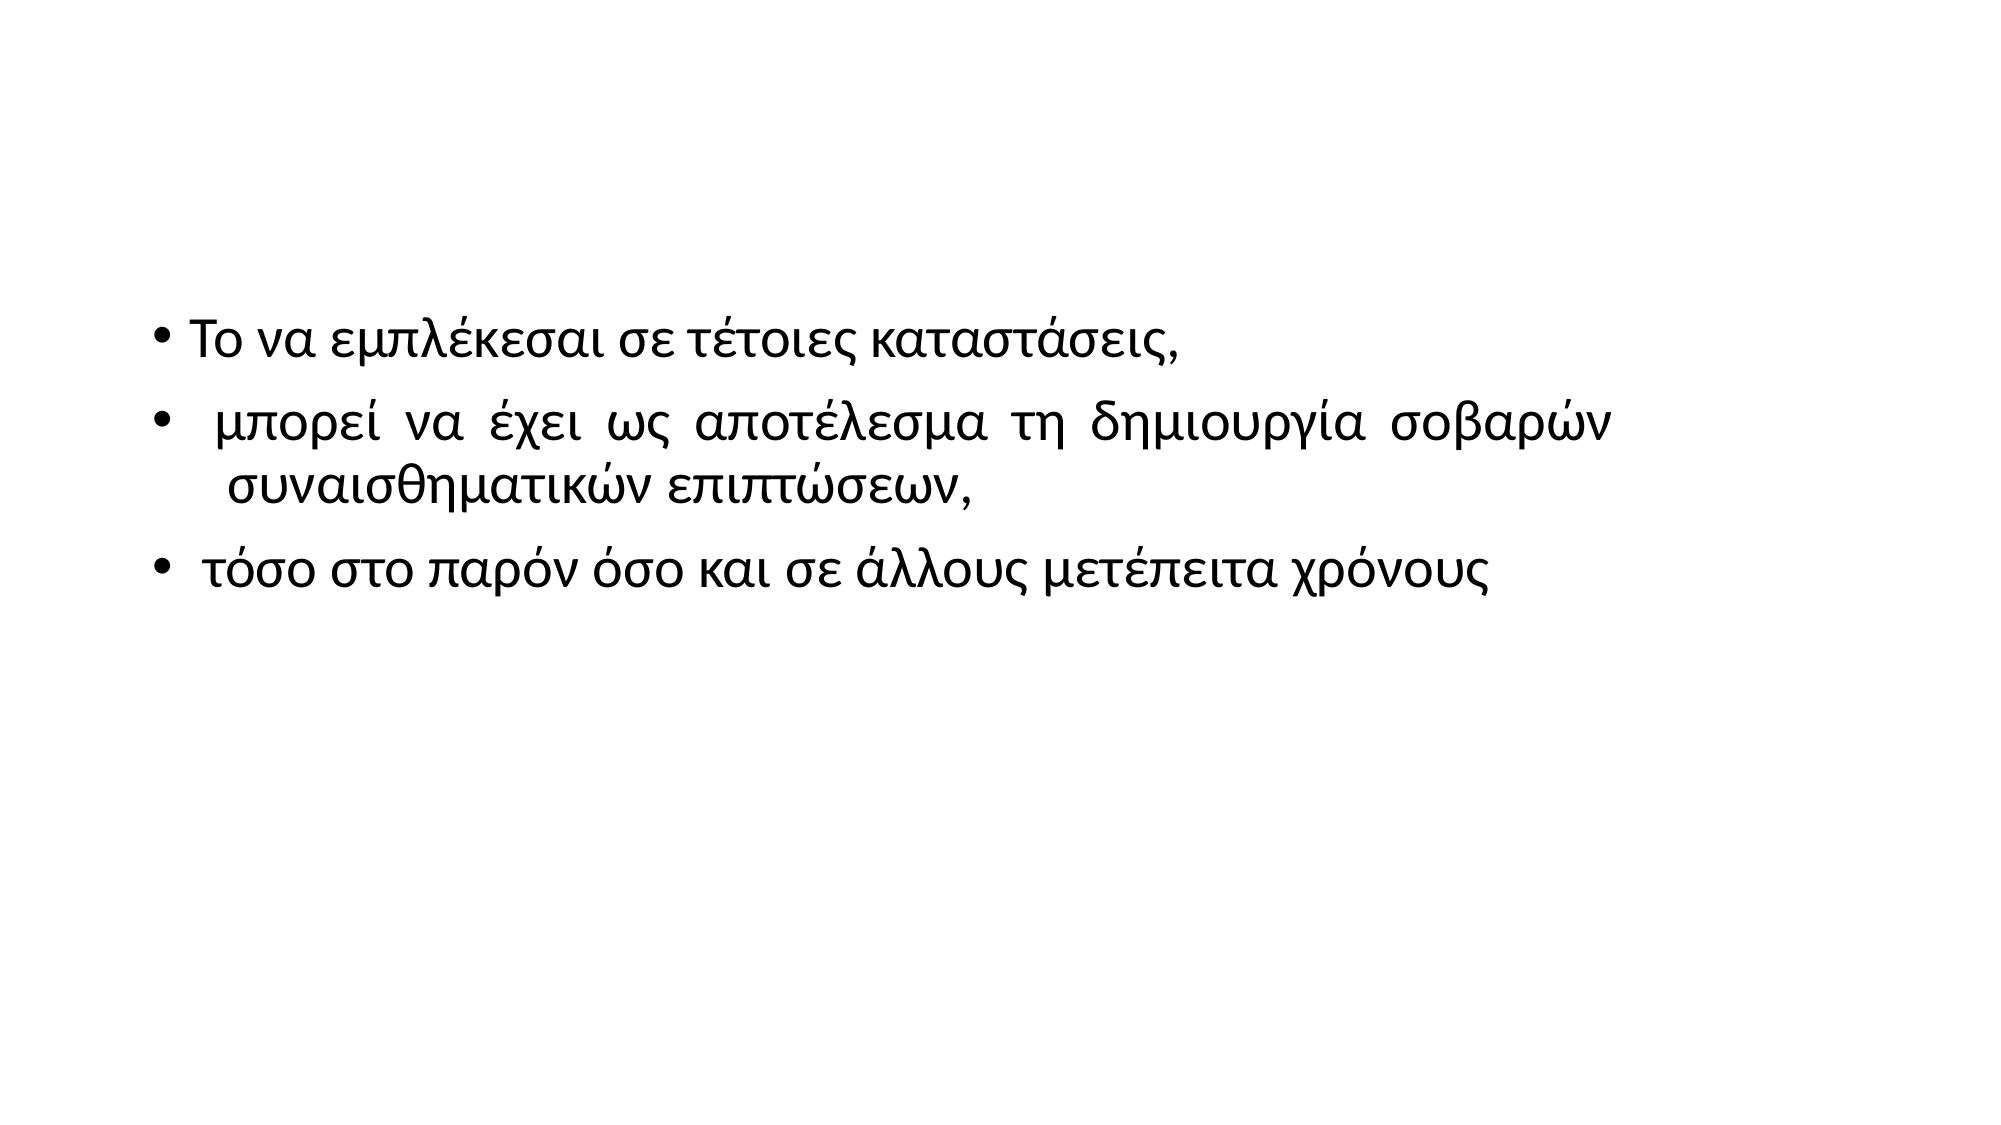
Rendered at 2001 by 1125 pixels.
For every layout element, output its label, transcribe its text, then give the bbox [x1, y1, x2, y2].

list Το να εμπλέκεσαι σε τέτοιες καταστάσεις, μπορεί να έχει ως αποτέλεσμα τη δημιουργία σοβαρών συναισθηματικών επιπτώσεων, τόσο στο παρόν όσο και σε άλλους μετέπειτα χρόνους [137, 299, 1863, 1014]
